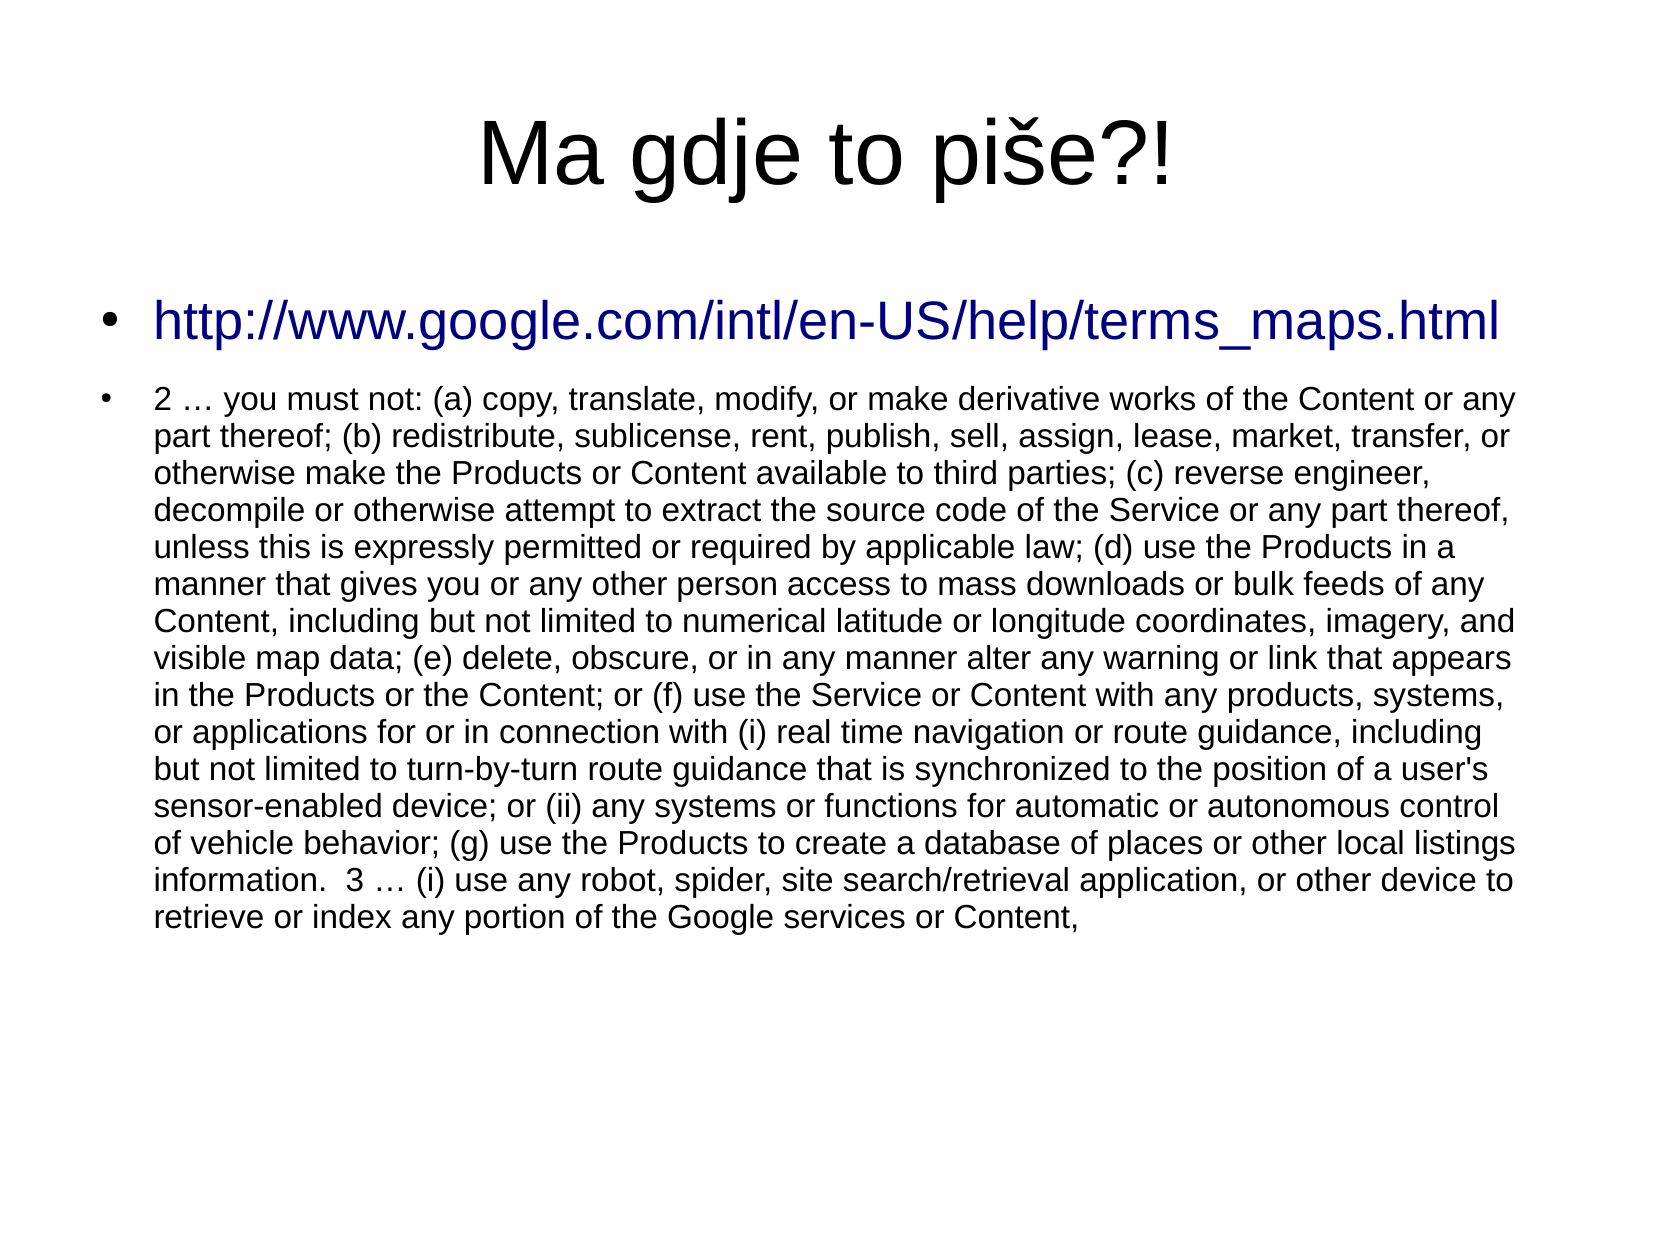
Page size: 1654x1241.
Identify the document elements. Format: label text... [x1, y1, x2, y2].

list http://www.google.com/intl/en-US/help/terms_maps.html 2 … you must not: (a) copy, translate, modify, or make derivative works of the Content or any part thereof; (b) redistribute, sublicense, rent, publish, sell, assign, lease, market, transfer, or otherwise make the Products or Content available to third parties; (c) reverse engineer, decompile or otherwise attempt to extract the source code of the Service or any part thereof, unless this is expressly permitted or required by applicable law; (d) use the Products in a manner that gives you or any other person access to mass downloads or bulk feeds of any Content, including but not limited to numerical latitude or longitude coordinates, imagery, and visible map data; (e) delete, obscure, or in any manner alter any warning or link that appears in the Products or the Content; or (f) use the Service or Content with any products, systems, or applications for or in connection with (i) real time navigation or route guidance, including but not limited to turn-by-turn route guidance that is synchronized to the position of a user's sensor-enabled device; or (ii) any systems or functions for automatic or autonomous control of vehicle behavior; (g) use the Products to create a database of places or other local listings information. 3 … (i) use any robot, spider, site search/retrieval application, or other device to retrieve or index any portion of the Google services or Content, [82, 290, 1538, 1010]
title Ma gdje to piše?! [82, 49, 1571, 257]
